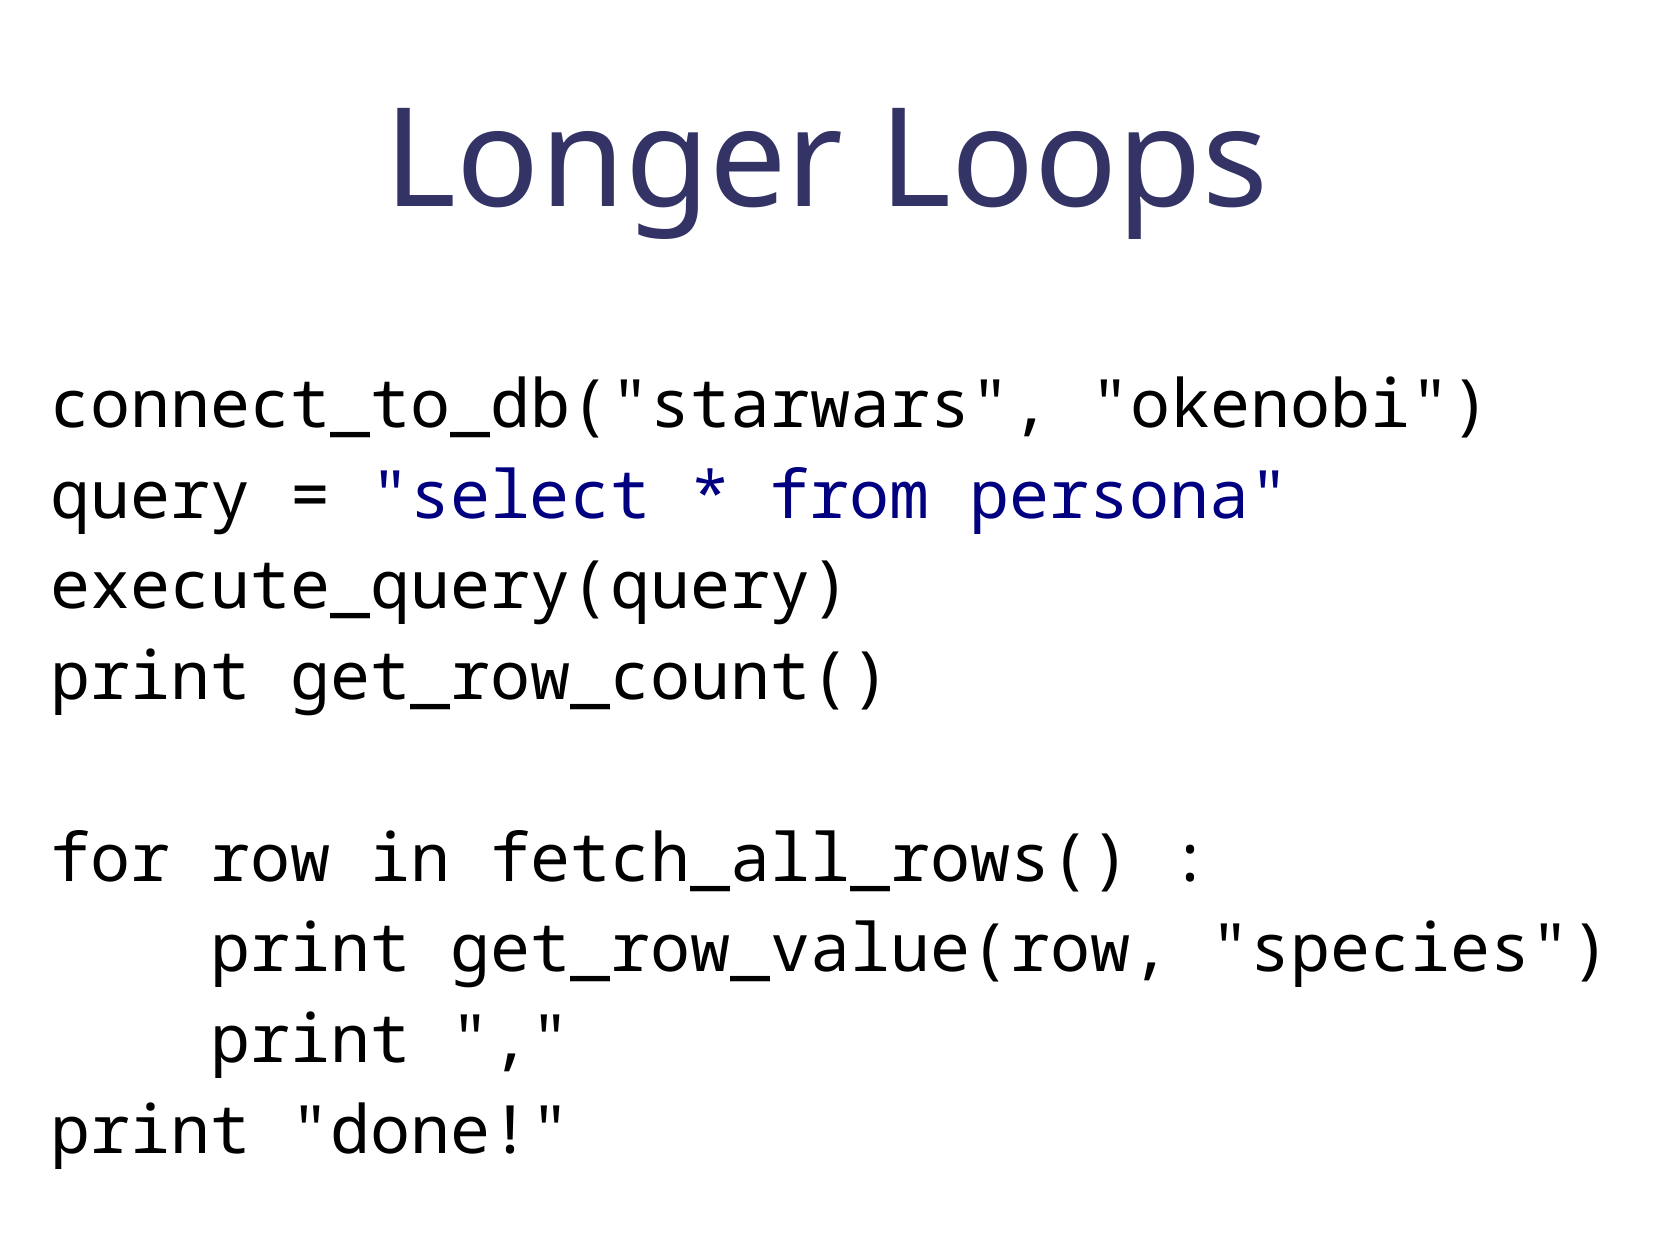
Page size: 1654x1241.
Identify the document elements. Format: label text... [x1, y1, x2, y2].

title Longer Loops [82, 56, 1571, 250]
subtitle connect_to_db("starwars", "okenobi") query = "select * from persona" execute_query(query) print get_row_count() for row in fetch_all_rows() : print get_row_value(row, "species") print "," print "done!" [50, 356, 1654, 1092]
